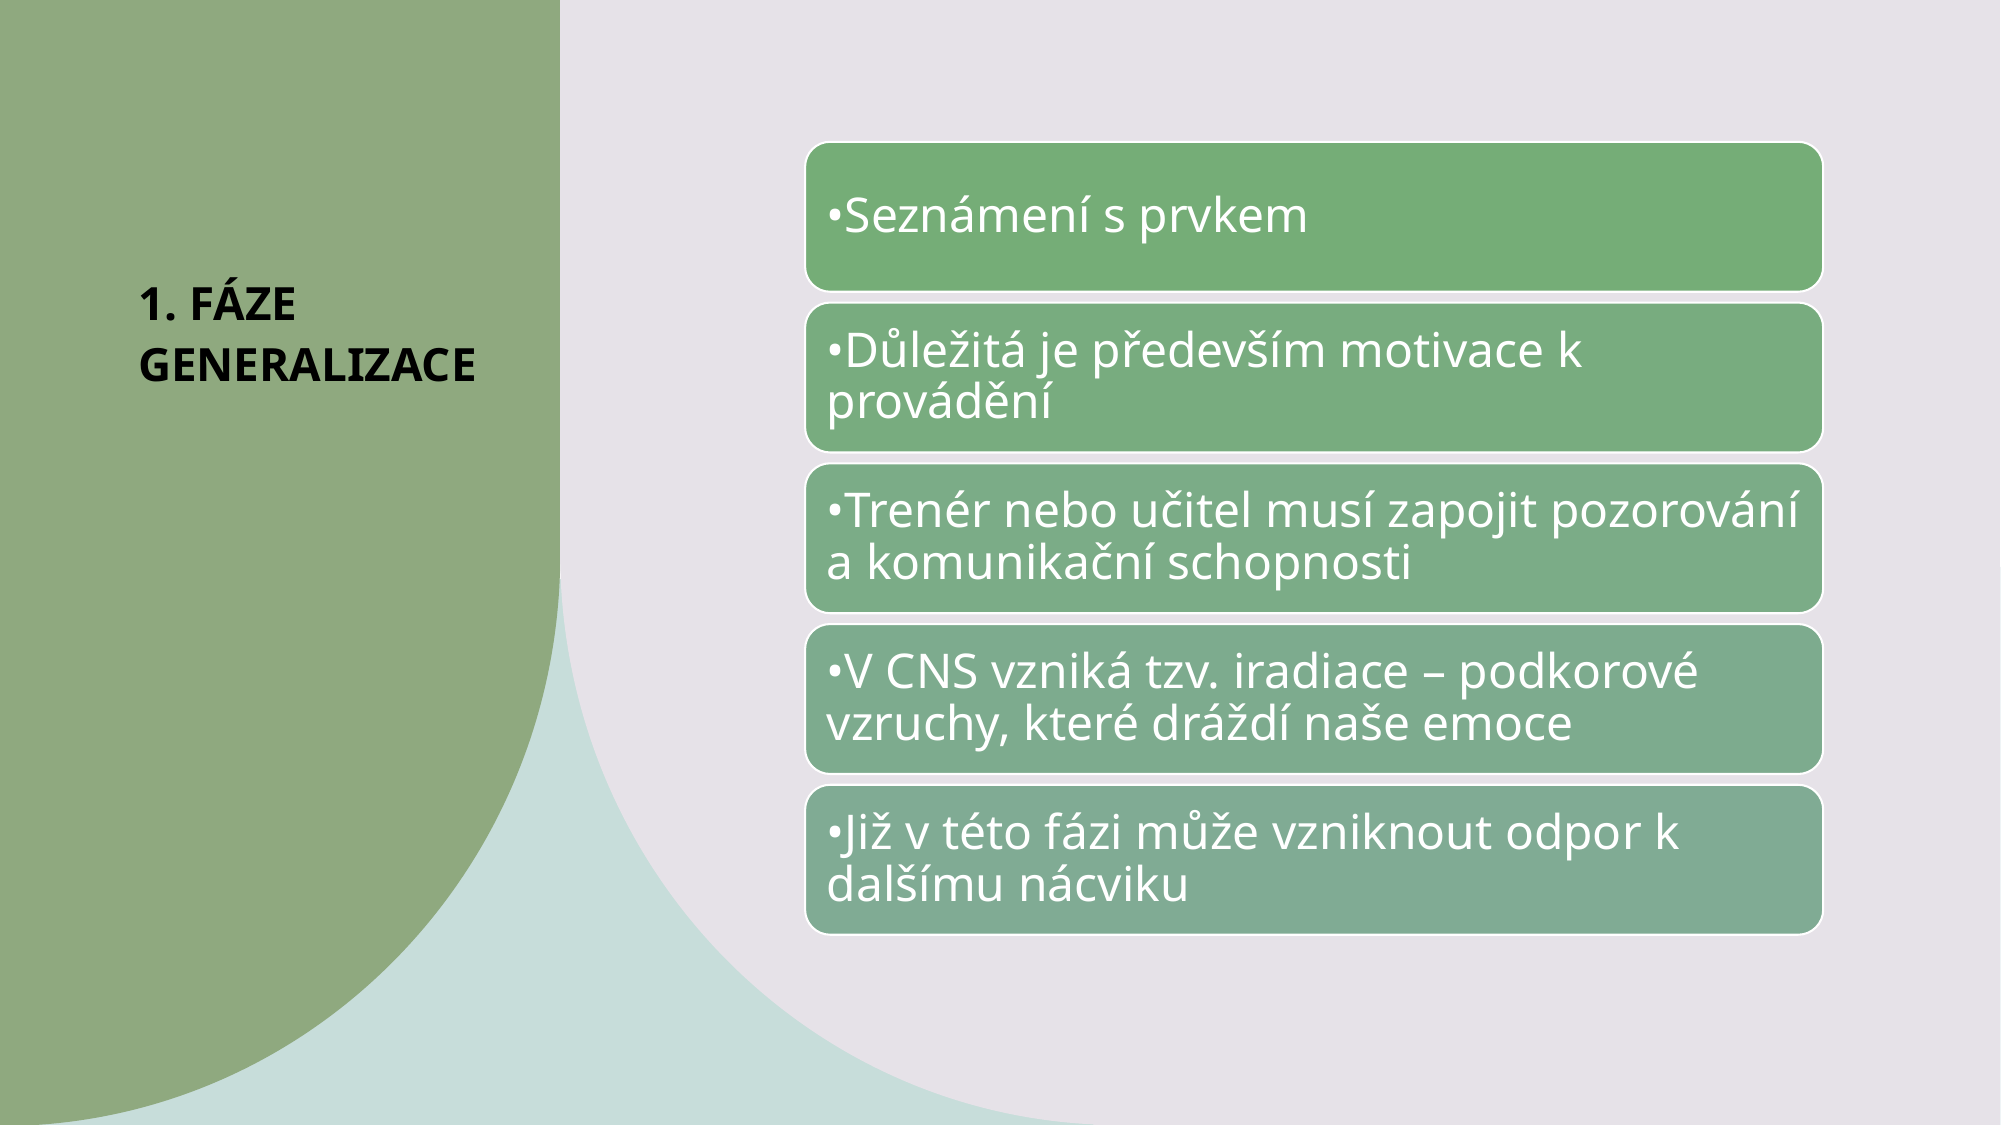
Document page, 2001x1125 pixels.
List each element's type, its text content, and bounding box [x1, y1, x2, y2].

text_box •Trenér nebo učitel musí zapojit pozorování a komunikační schopnosti [805, 463, 1824, 614]
title 1. FÁZE GENERALIZACE [123, 262, 518, 671]
text_box •Již v této fázi může vzniknout odpor k dalšímu nácviku [805, 784, 1824, 935]
text_box [0, 0, 2000, 1125]
text_box •V CNS vzniká tzv. iradiace – podkorové vzruchy, které dráždí naše emoce [805, 624, 1824, 774]
text_box •Seznámení s prvkem [805, 141, 1824, 292]
text_box •Důležitá je především motivace k provádění [805, 302, 1824, 453]
